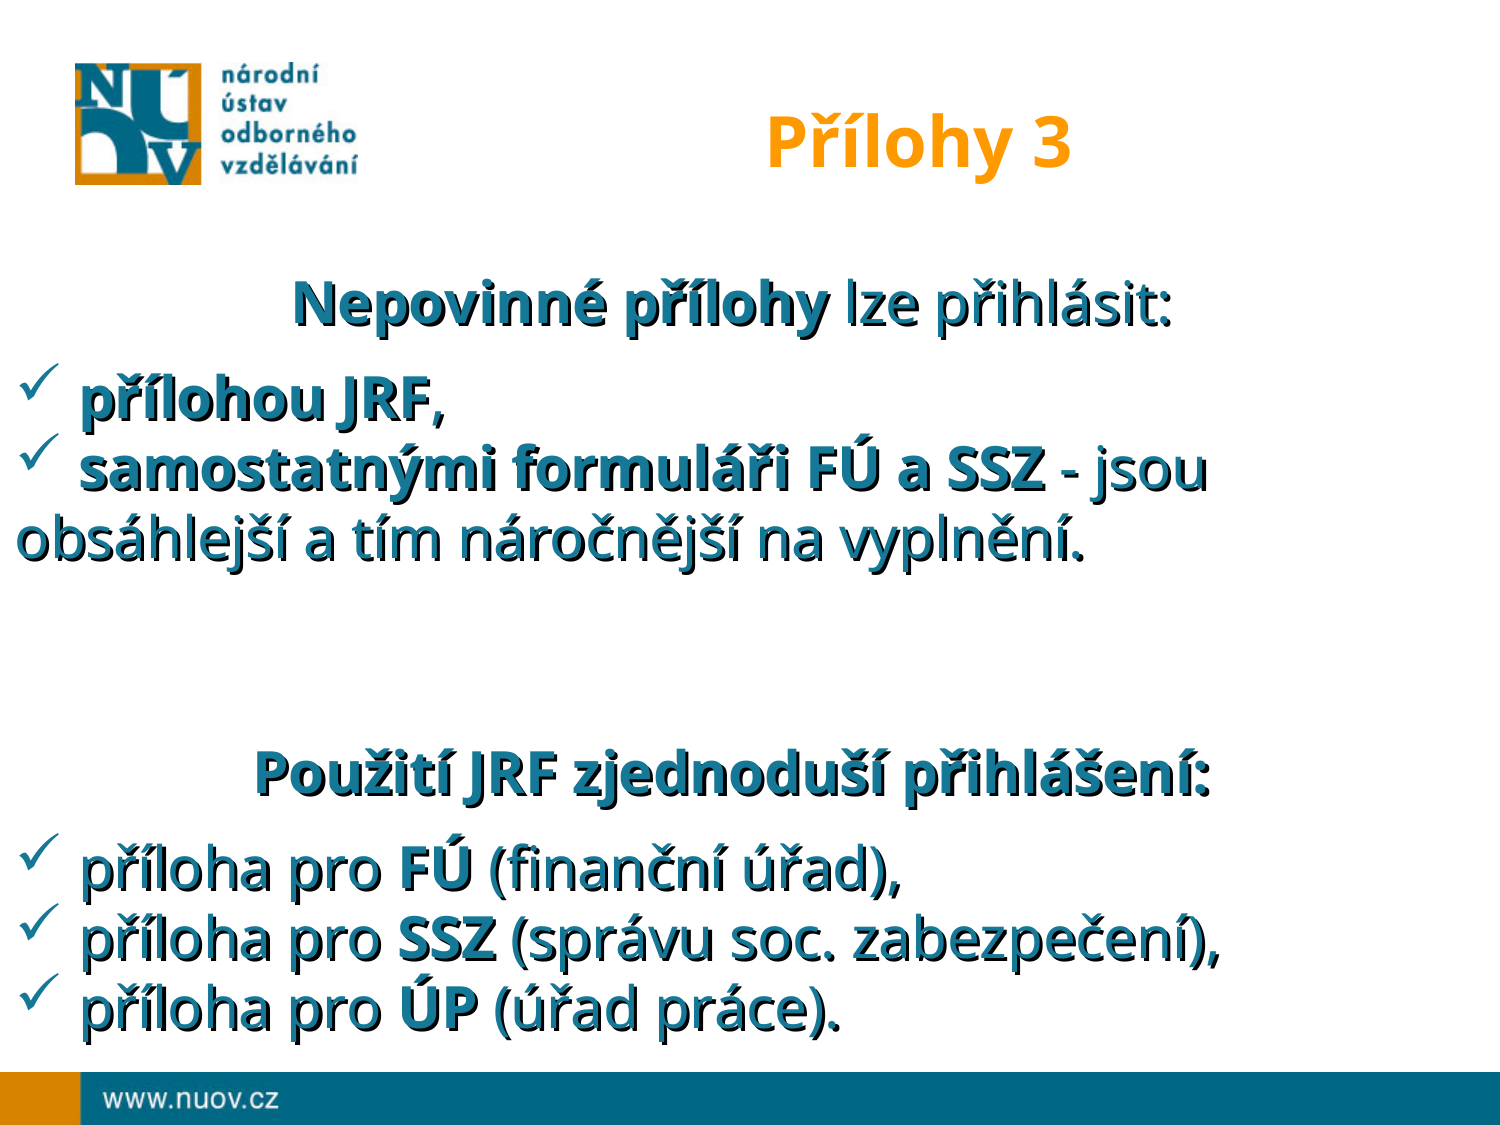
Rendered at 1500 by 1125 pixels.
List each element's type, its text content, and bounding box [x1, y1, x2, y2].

title Přílohy 3 [412, 45, 1425, 187]
text_box [0, 1072, 1500, 1125]
text_box [75, 62, 358, 185]
text_box Nepovinné přílohy lze přihlásit: přílohou JRF, samostatnými formuláři FÚ a SSZ - jsou obsáhlejší a tím náročnější na vyplnění. Použití JRF zjednoduší přihlášení: příloha pro FÚ (finanční úřad), příloha pro SSZ (správu soc. zabezpečení), příloha pro ÚP (úřad práce). [0, 187, 1463, 1048]
